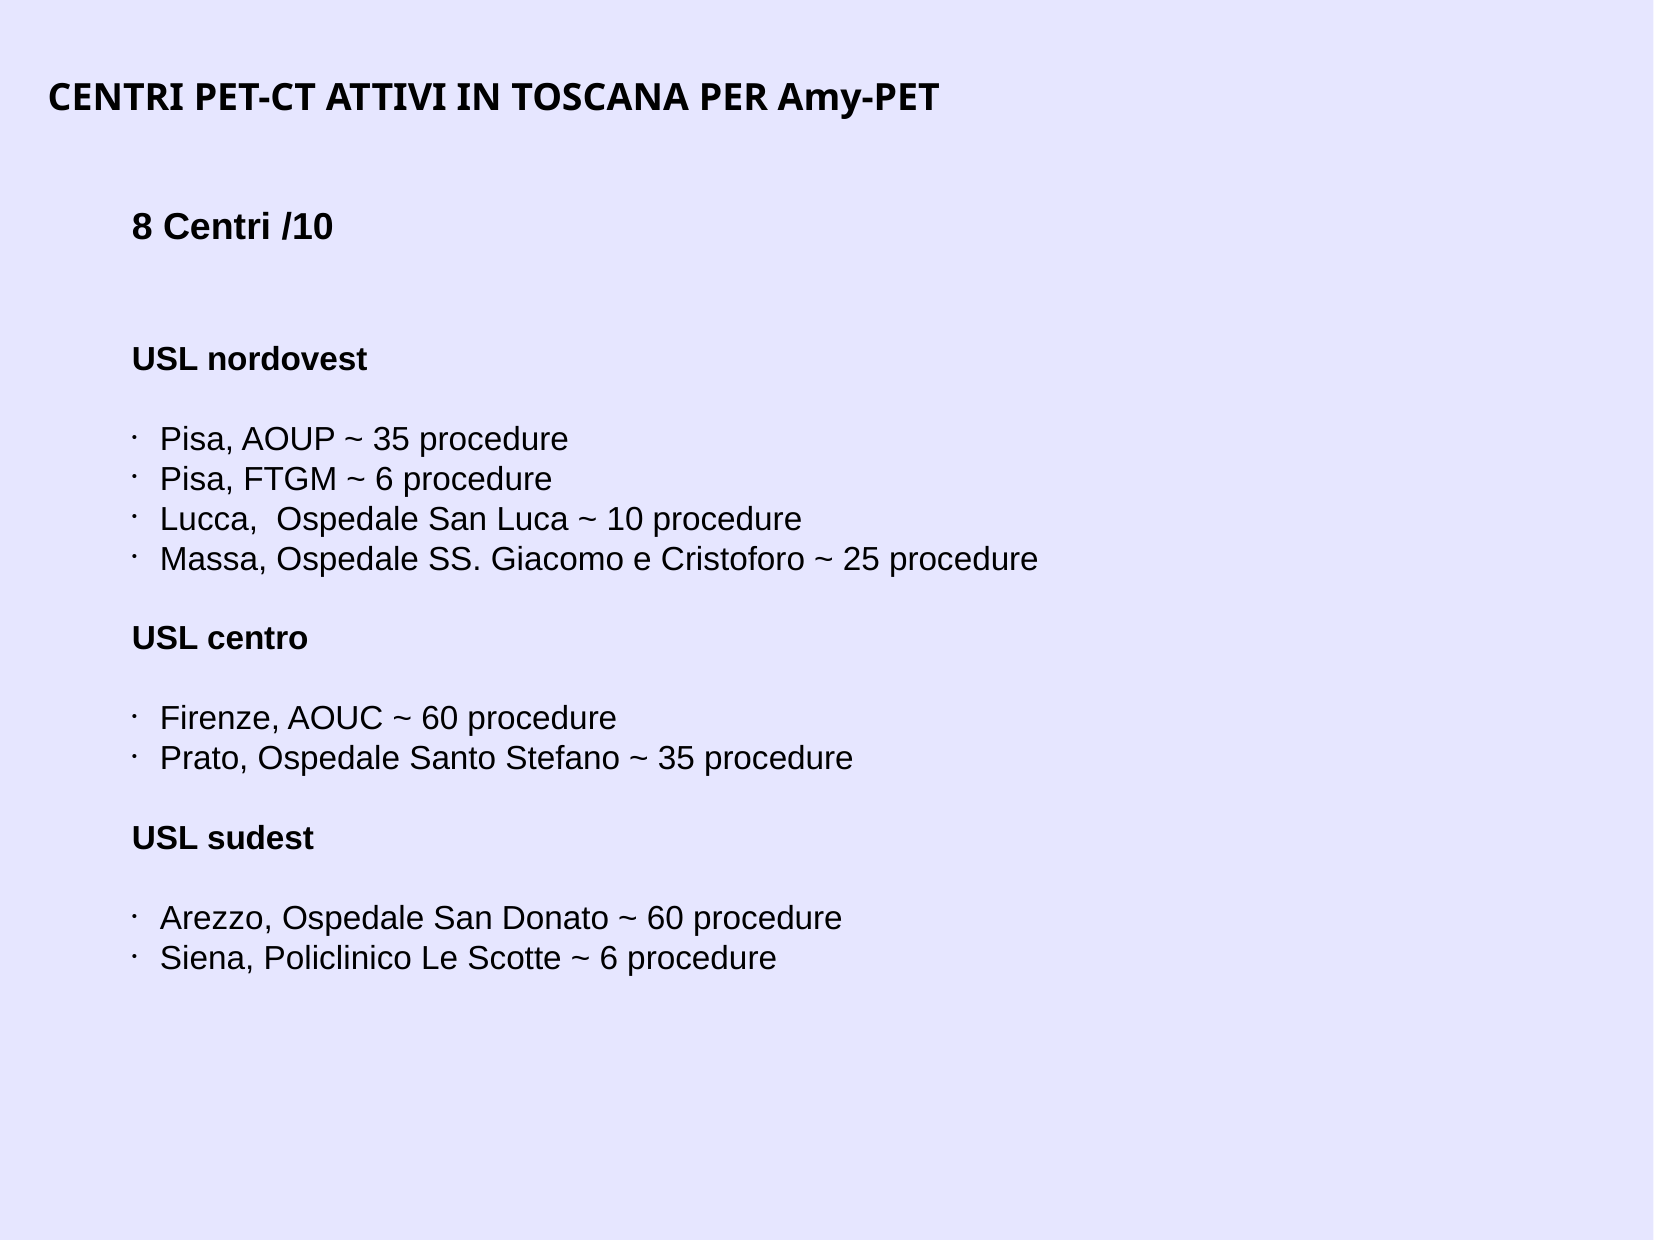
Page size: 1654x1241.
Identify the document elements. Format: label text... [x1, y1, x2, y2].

text_box 8 Centri /10 USL nordovest Pisa, AOUP ~ 35 procedure Pisa, FTGM ~ 6 procedure Lucca, Ospedale San Luca ~ 10 procedure Massa, Ospedale SS. Giacomo e Cristoforo ~ 25 procedure USL centro Firenze, AOUC ~ 60 procedure Prato, Ospedale Santo Stefano ~ 35 procedure USL sudest Arezzo, Ospedale San Donato ~ 60 procedure Siena, Policlinico Le Scotte ~ 6 procedure [117, 149, 1573, 1029]
text_box CENTRI PET-CT ATTIVI IN TOSCANA PER Amy-PET [32, 66, 981, 126]
